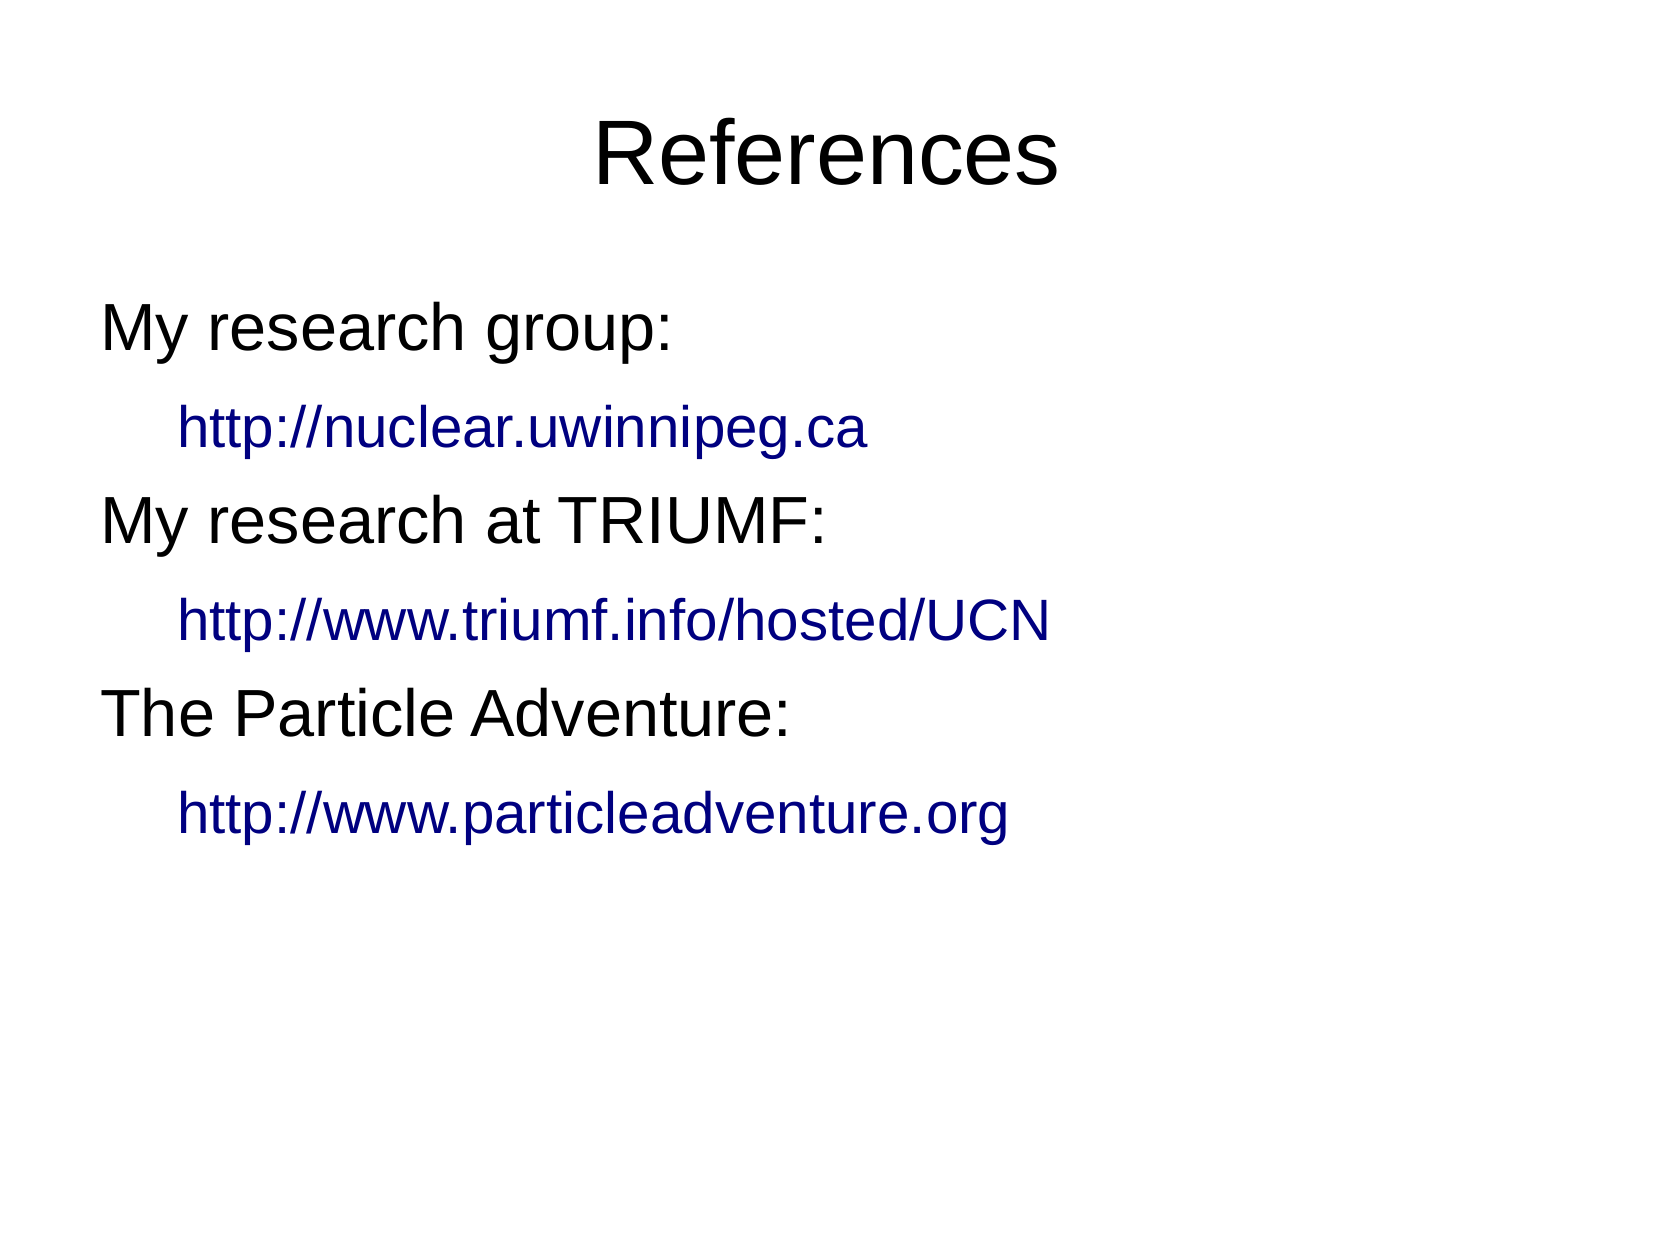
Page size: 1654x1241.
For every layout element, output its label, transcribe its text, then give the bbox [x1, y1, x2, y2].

title References [82, 56, 1571, 250]
list My research group: http://nuclear.uwinnipeg.ca My research at TRIUMF: http://www.triumf.info/hosted/UCN The Particle Adventure: http://www.particleadventure.org [82, 290, 1571, 1094]
